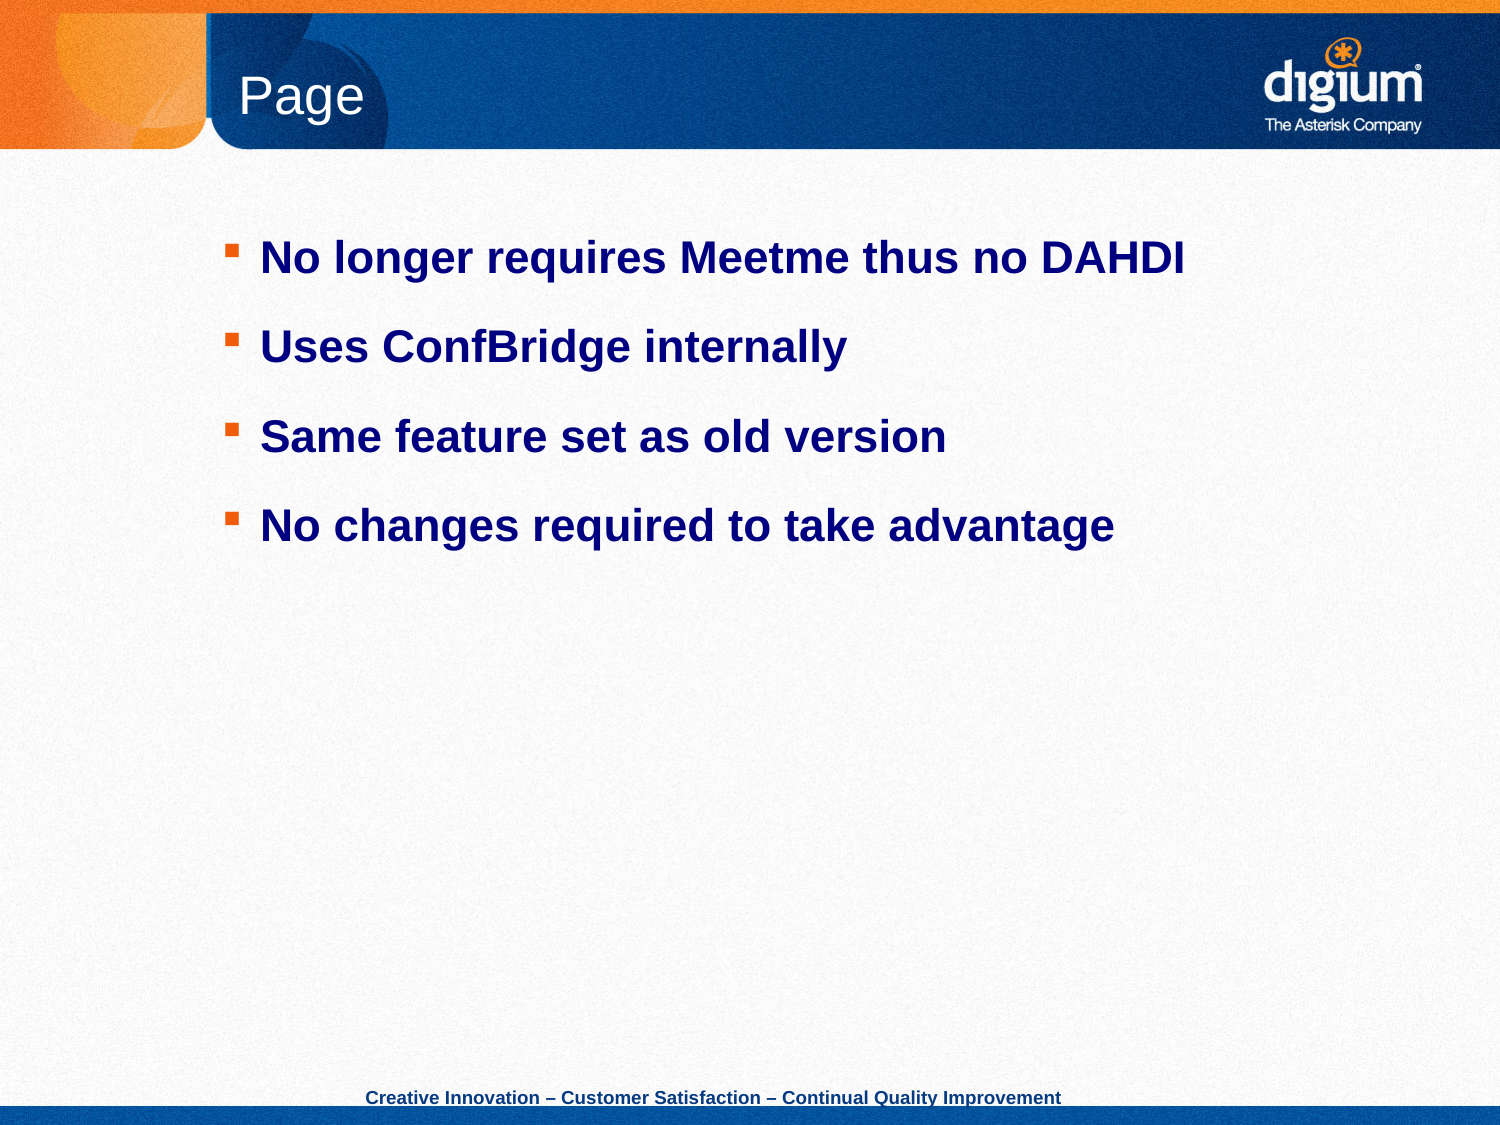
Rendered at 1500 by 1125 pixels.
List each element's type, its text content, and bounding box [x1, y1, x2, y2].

list No longer requires Meetme thus no DAHDI Uses ConfBridge internally Same feature set as old version No changes required to take advantage [206, 224, 1301, 967]
title Page [238, 27, 1243, 127]
picture [0, 0, 1500, 1125]
